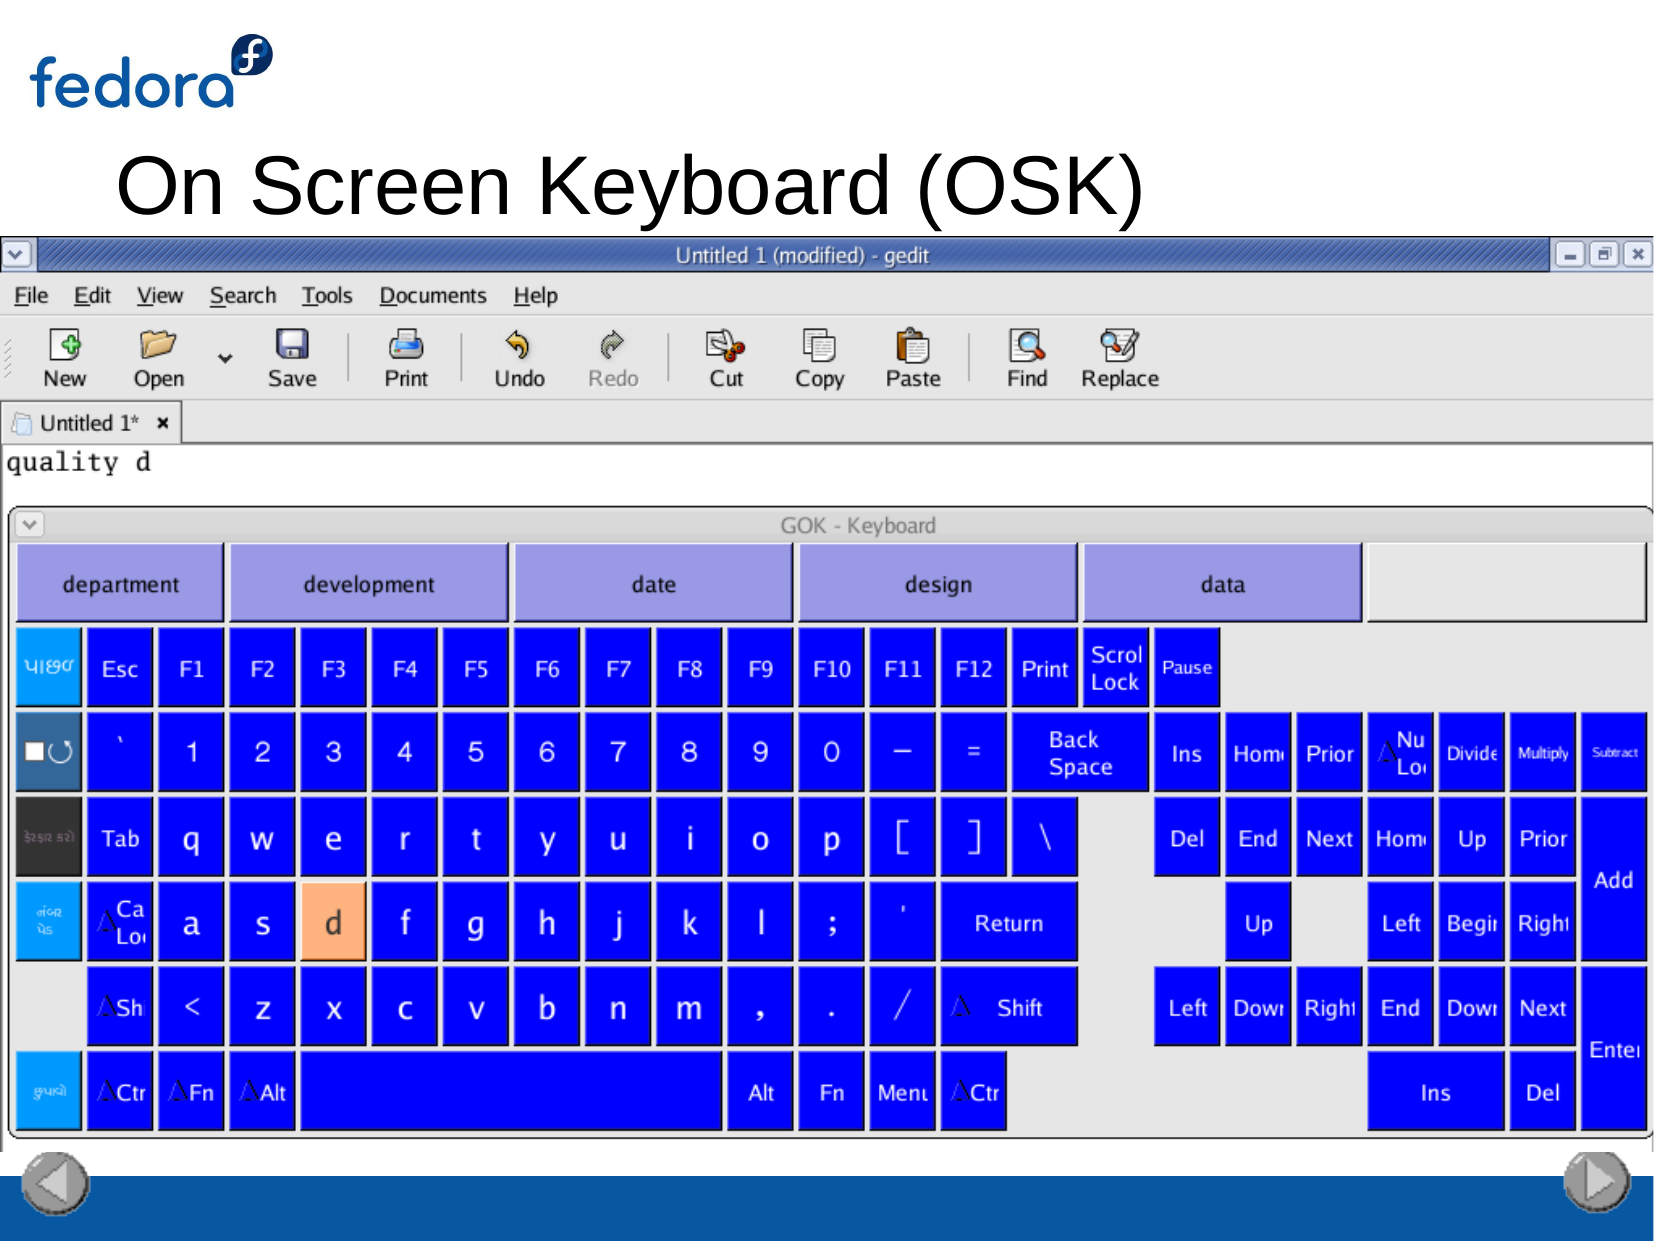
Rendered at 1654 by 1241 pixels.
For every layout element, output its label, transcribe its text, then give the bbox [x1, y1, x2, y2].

title On Screen Keyboard (OSK) [115, 130, 1521, 236]
picture [22, 27, 277, 115]
picture [0, 236, 1654, 1241]
